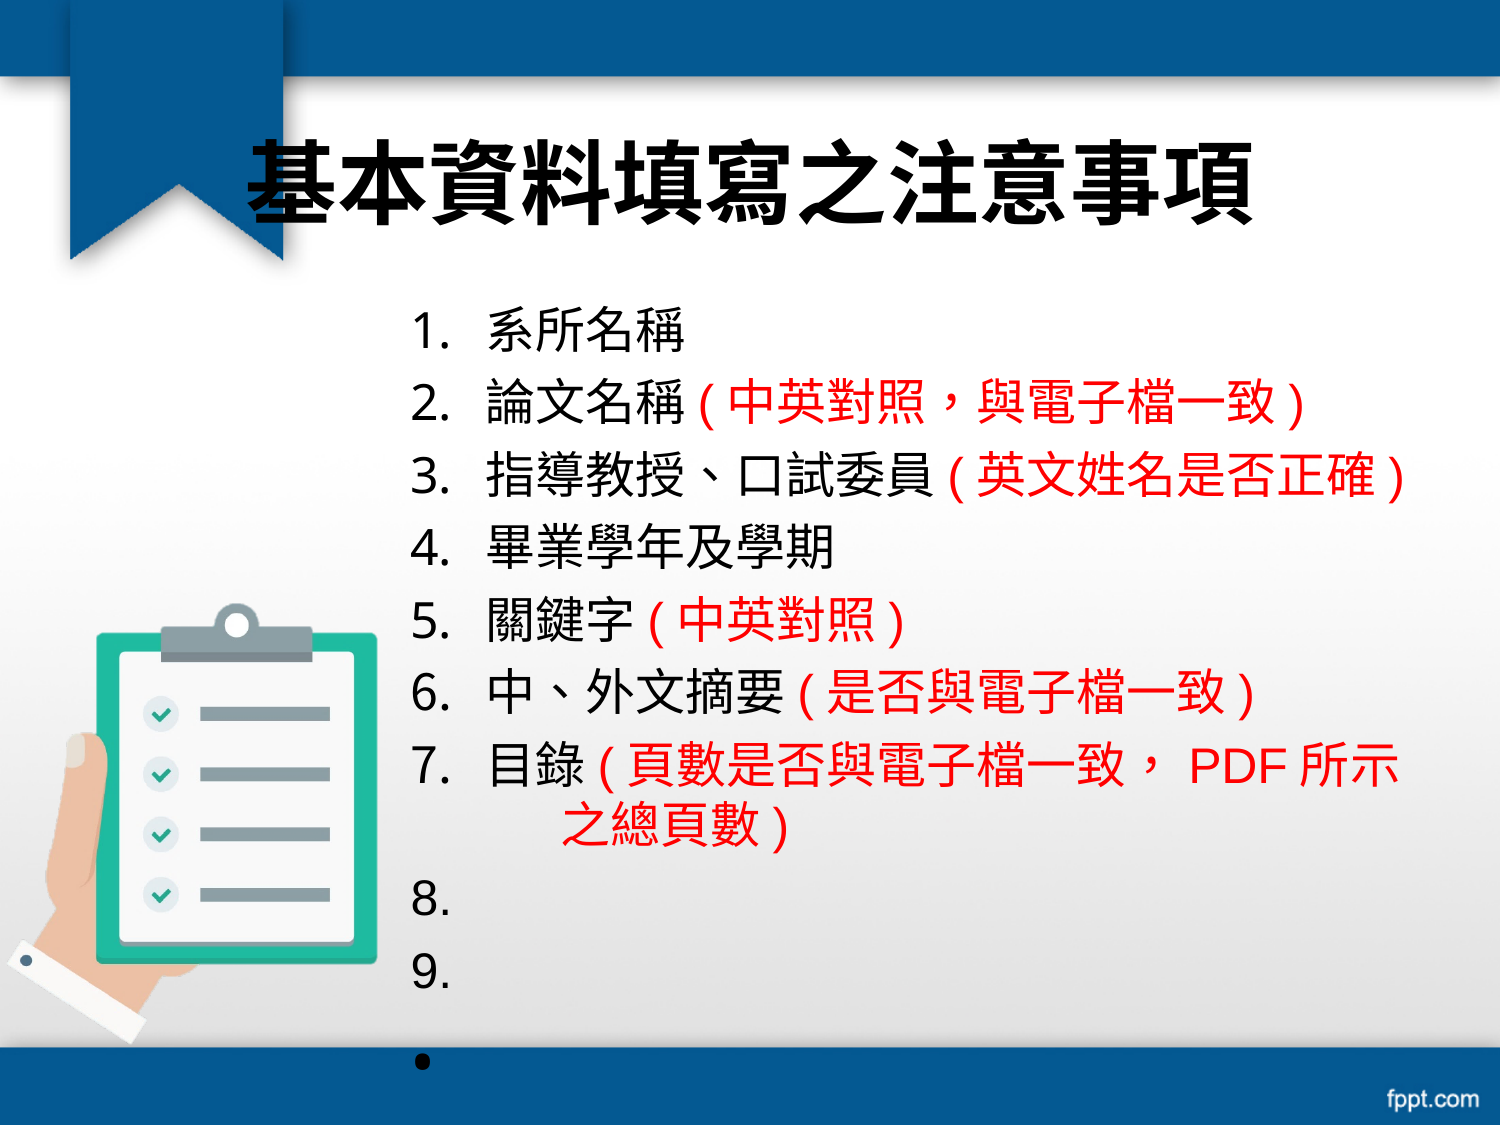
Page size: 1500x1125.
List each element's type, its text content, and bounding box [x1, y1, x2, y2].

title 基本資料填寫之注意事項 [75, 56, 1426, 244]
list 系所名稱 論文名稱(中英對照，與電子檔一致) 指導教授、口試委員(英文姓名是否正確) 畢業學年及學期 關鍵字(中英對照) 中、外文摘要(是否與電子檔一致) 目錄(頁數是否與電子檔一致，PDF所示之總頁數) [395, 290, 1459, 1033]
picture [0, 597, 396, 1050]
